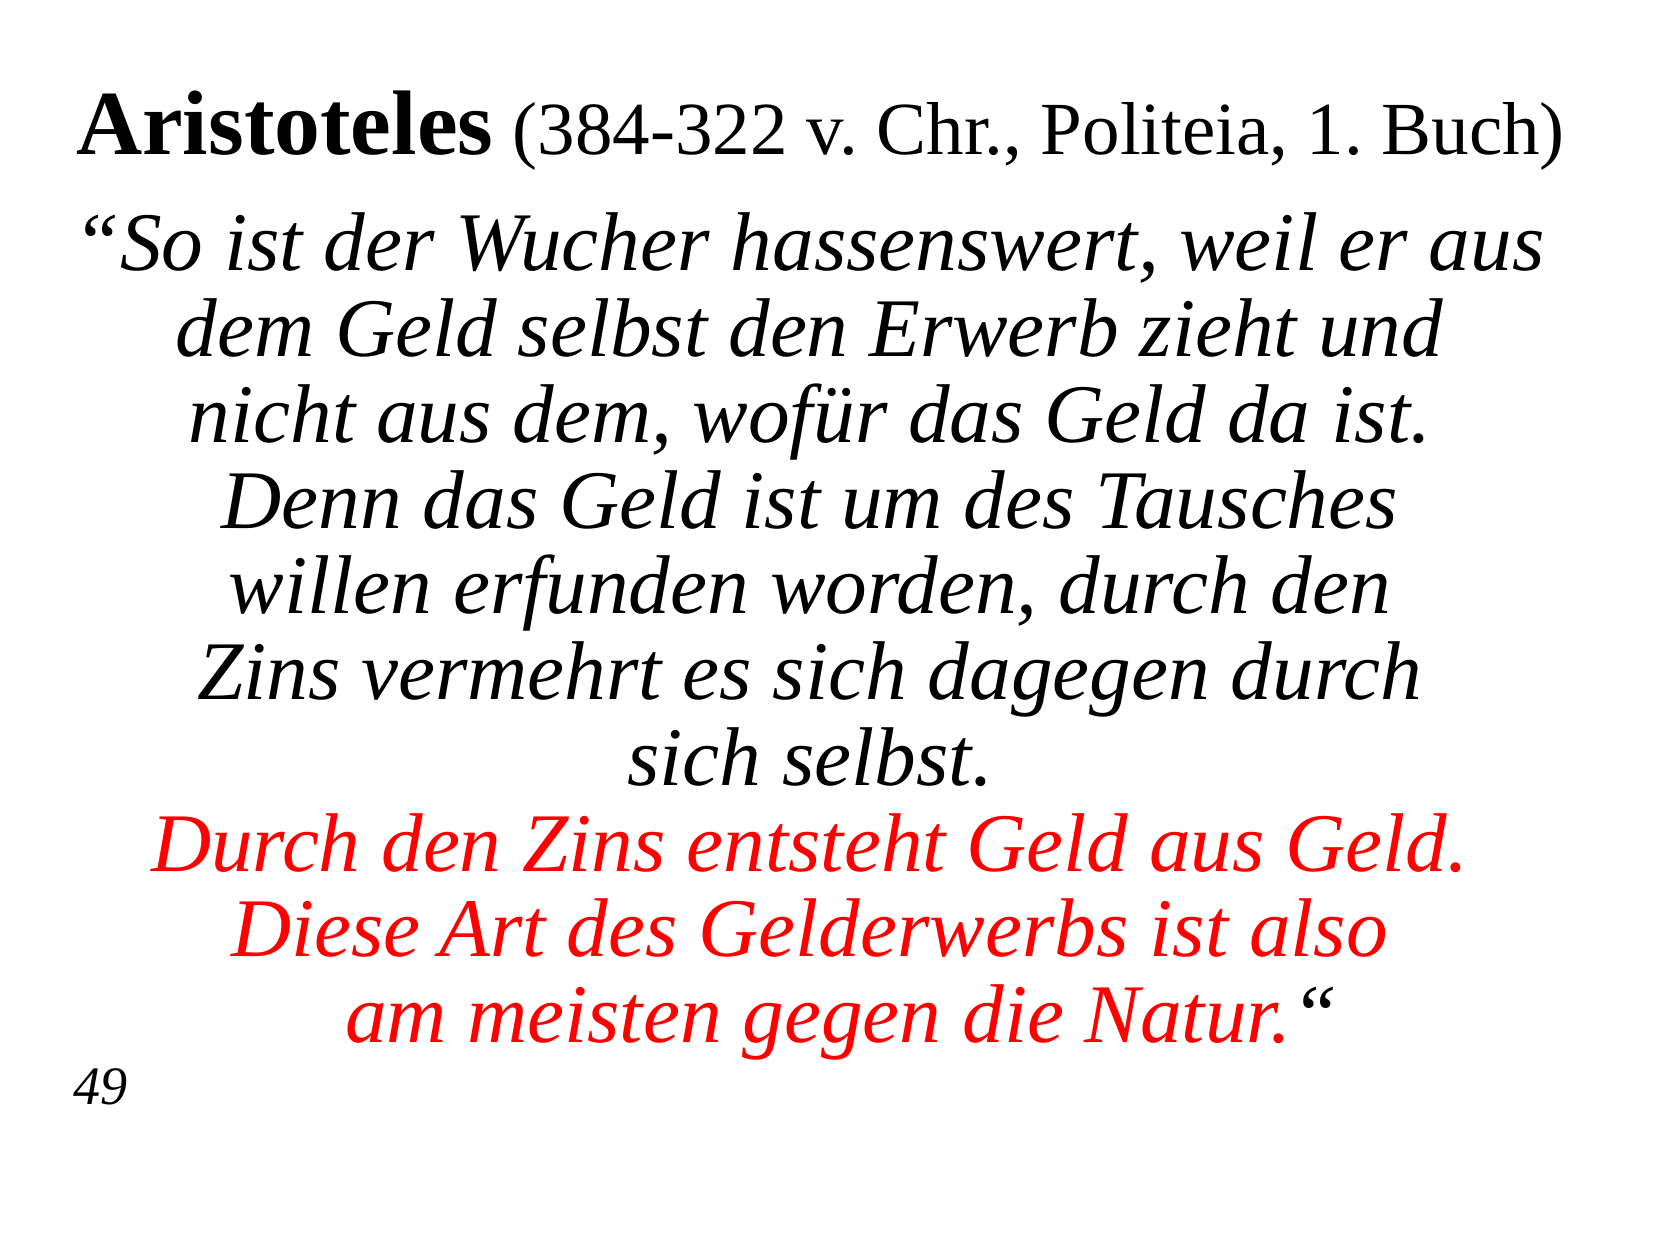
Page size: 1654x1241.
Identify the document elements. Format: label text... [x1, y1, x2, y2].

text_box Aristoteles (384-322 v. Chr., Politeia, 1. Buch)‏ “So ist der Wucher hassenswert, weil er aus dem Geld selbst den Erwerb zieht und nicht aus dem, wofür das Geld da ist. Denn das Geld ist um des Tausches willen erfunden worden, durch den Zins vermehrt es sich dagegen durch sich selbst. Durch den Zins entsteht Geld aus Geld. Diese Art des Gelderwerbs ist also am meisten gegen die Natur.“ <Nummer> [59, 65, 1595, 1113]
